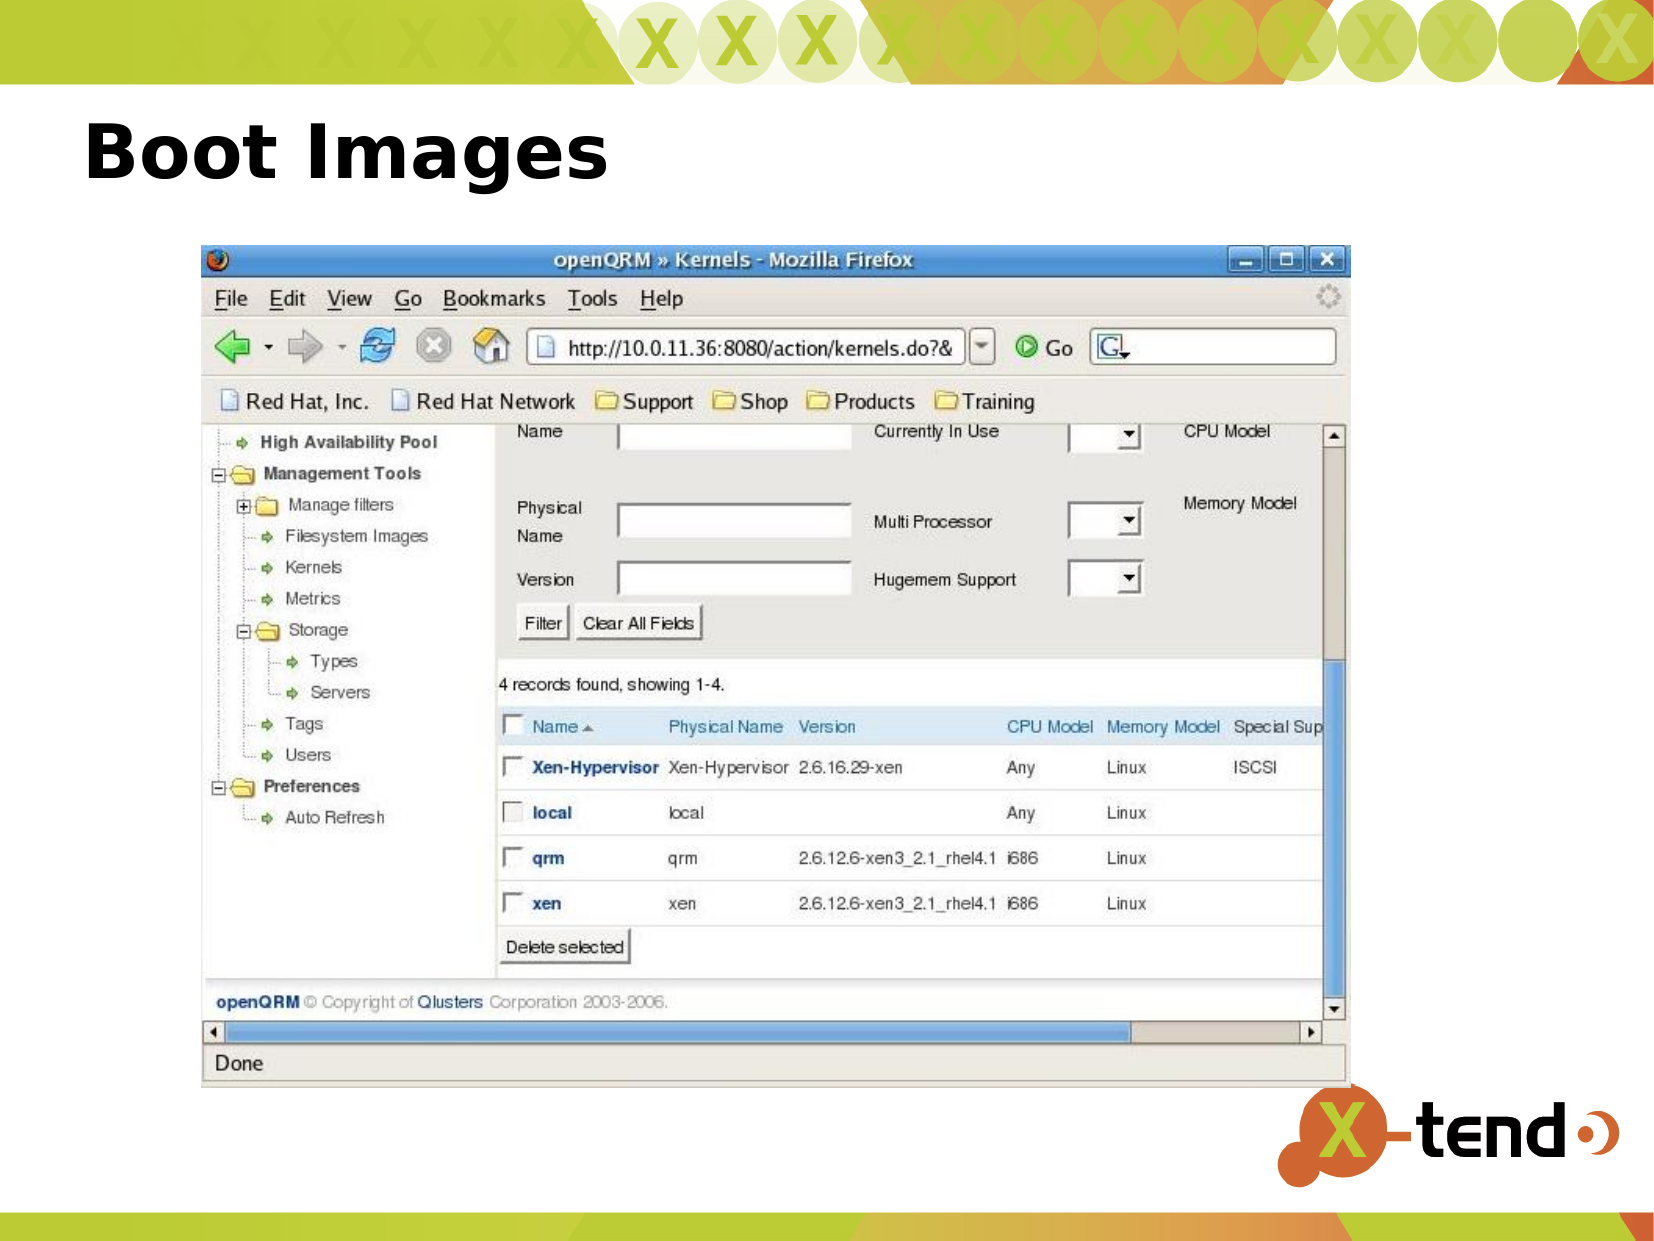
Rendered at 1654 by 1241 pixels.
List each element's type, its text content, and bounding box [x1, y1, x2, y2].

title Boot Images [82, 49, 1571, 257]
list [82, 290, 1571, 1109]
picture [0, 0, 1654, 1241]
